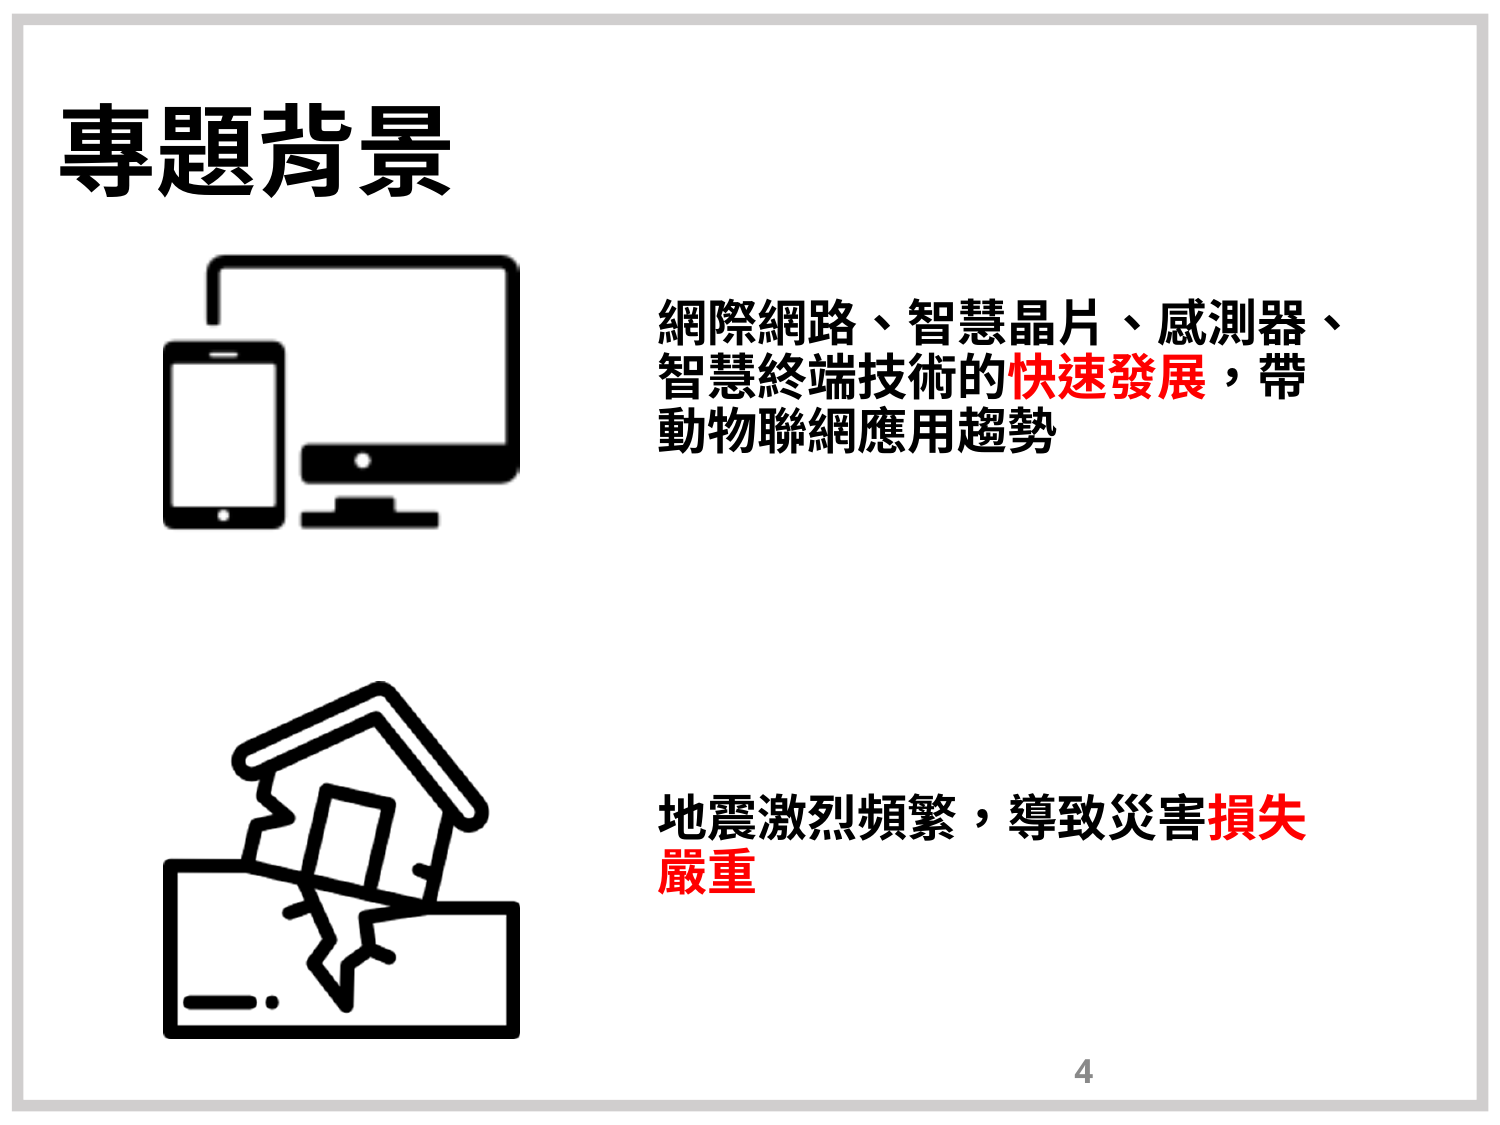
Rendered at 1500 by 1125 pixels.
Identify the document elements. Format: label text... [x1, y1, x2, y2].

title 專題背景 [41, 47, 689, 266]
text_box 地震激烈頻繁，導致災害損失嚴重 [642, 785, 1337, 935]
text_box 4 [1059, 1042, 1397, 1103]
picture [163, 681, 520, 1039]
picture [163, 214, 520, 572]
text_box [11, 13, 1489, 1112]
text_box 網際網路、智慧晶片、感測器、智慧終端技術的快速發展，帶動物聯網應用趨勢 [642, 291, 1337, 496]
